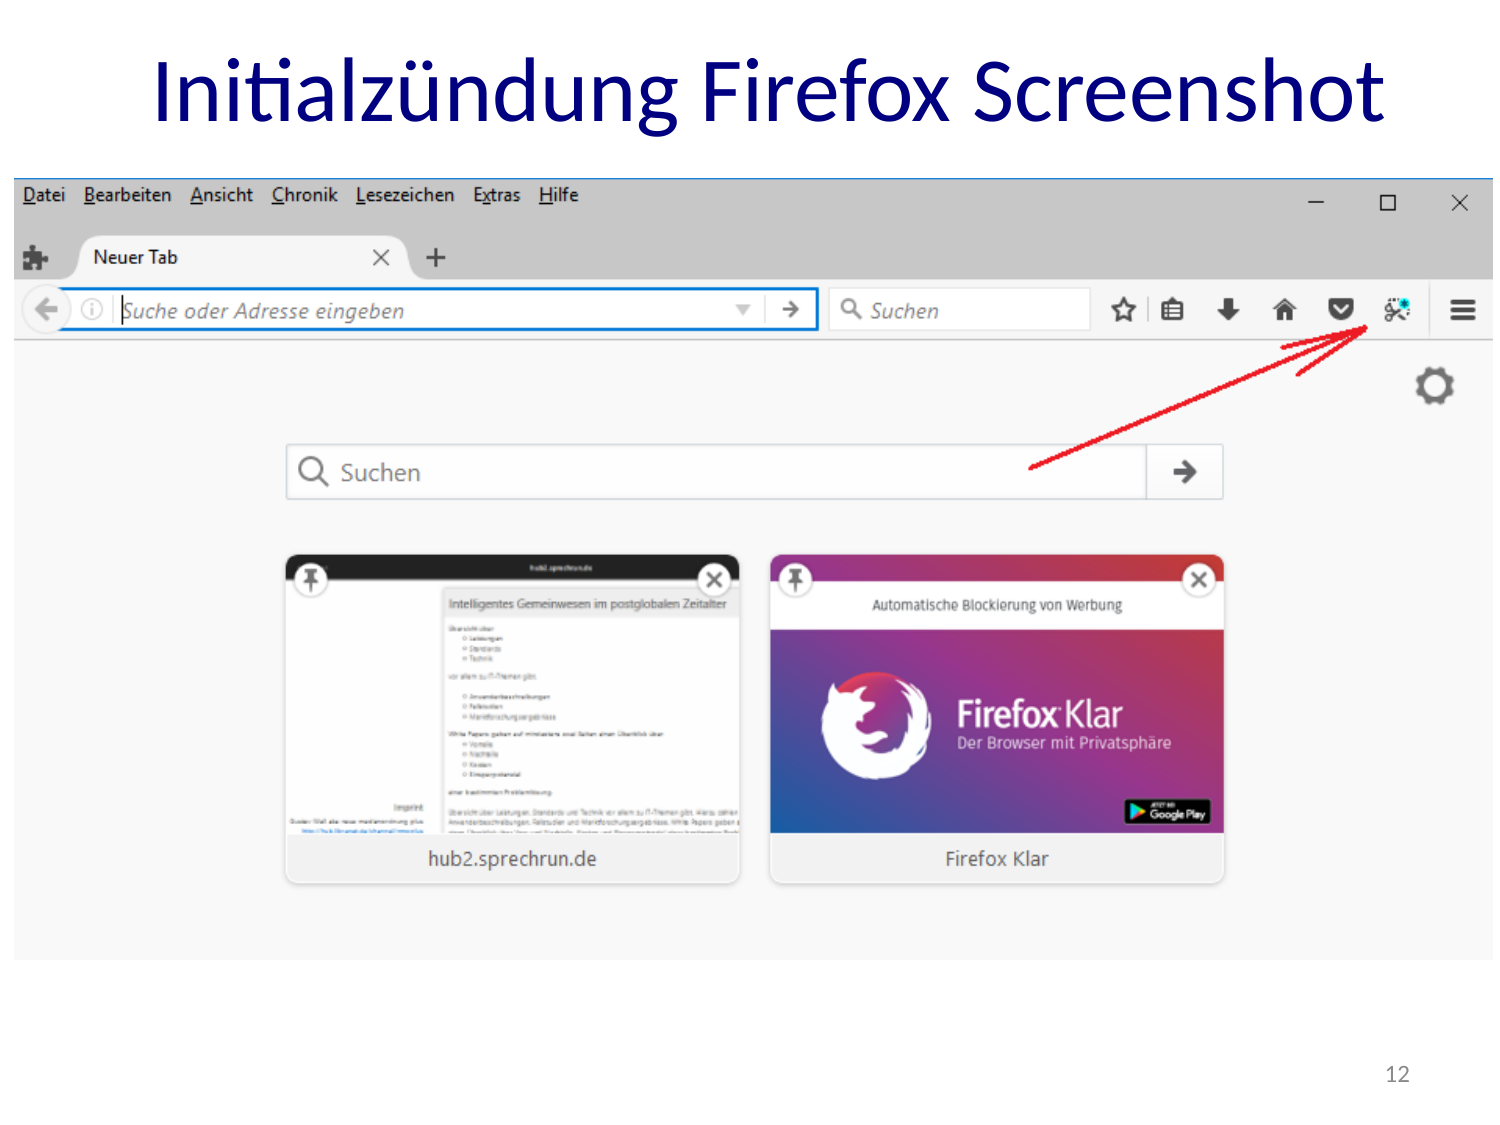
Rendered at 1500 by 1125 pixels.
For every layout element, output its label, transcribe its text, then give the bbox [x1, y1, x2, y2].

title Initialzündung Firefox Screenshot [151, 11, 1418, 178]
picture [14, 178, 1493, 960]
